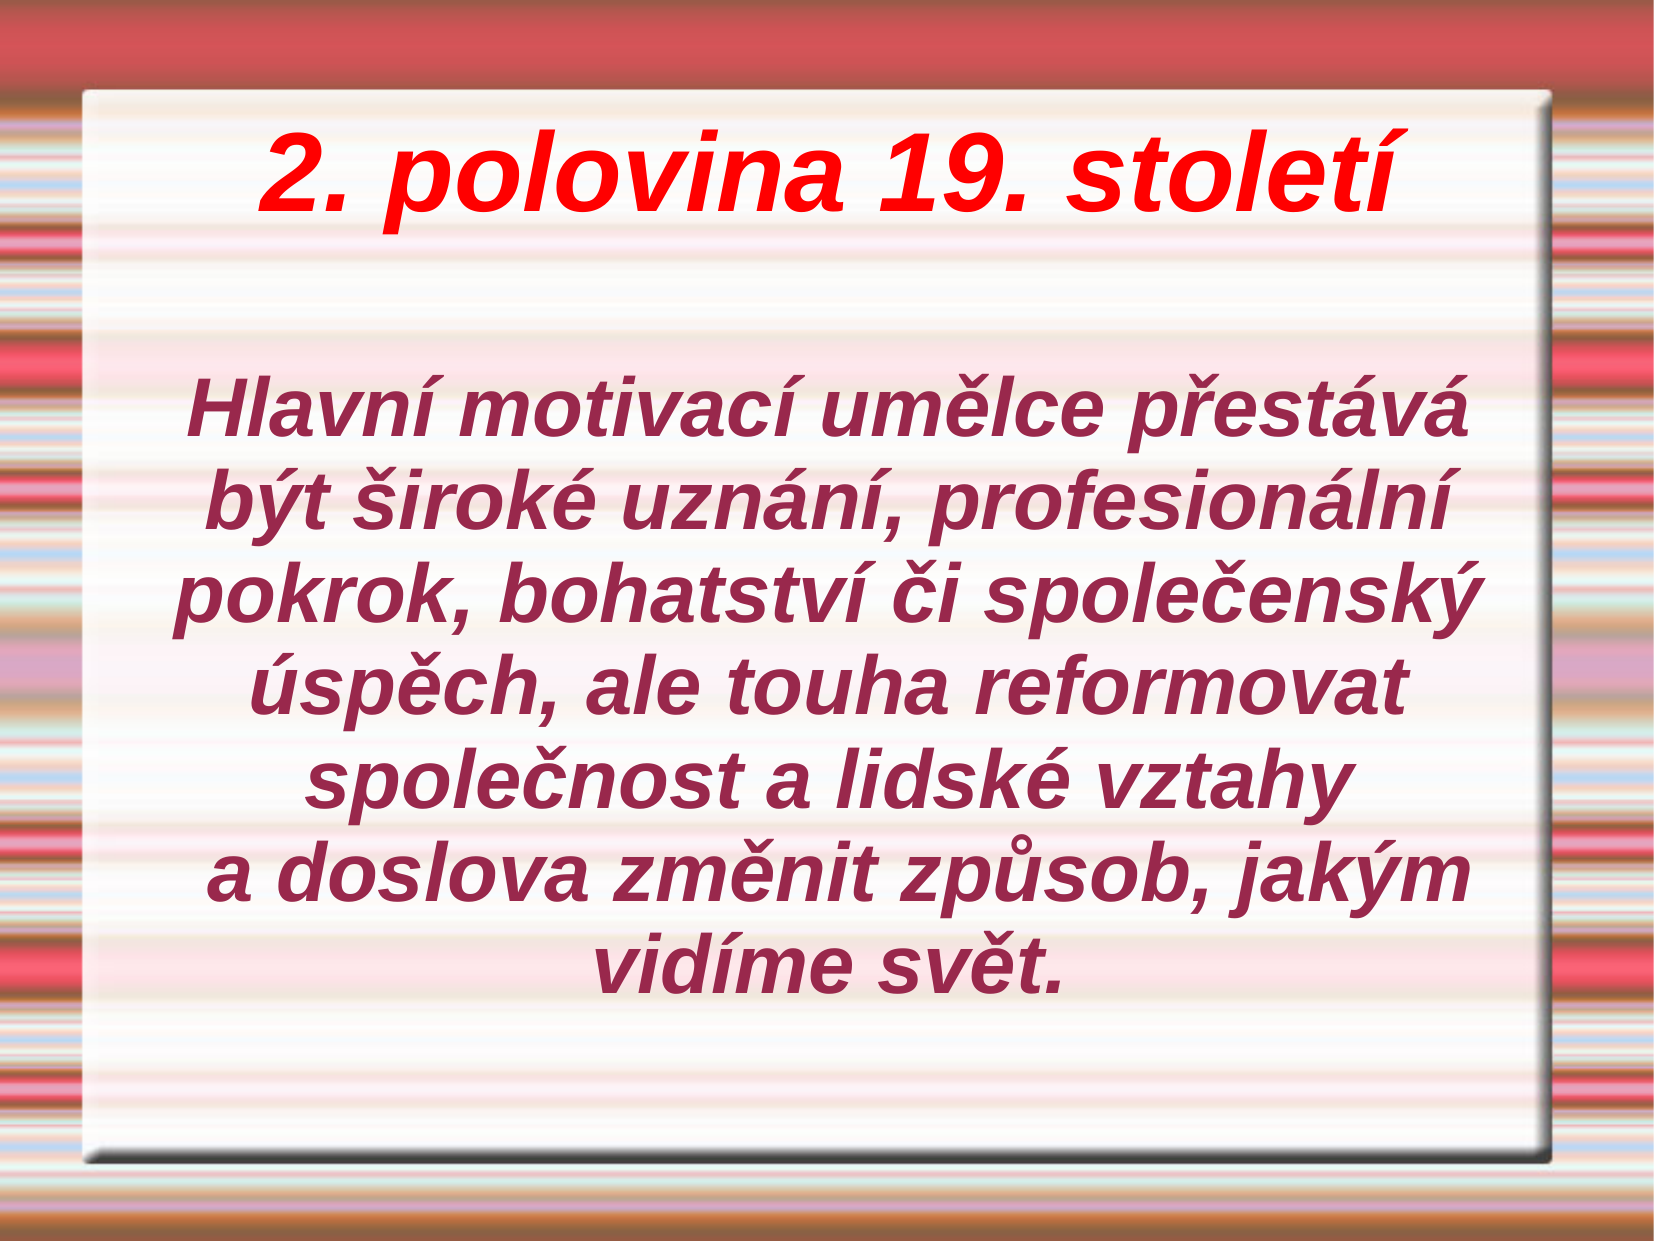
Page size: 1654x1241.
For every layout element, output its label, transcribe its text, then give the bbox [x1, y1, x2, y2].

picture [0, 0, 1654, 1241]
title 2. polovina 19. století Hlavní motivací umělce přestává být široké uznání, profesionální pokrok, bohatství či společenský úspěch, ale touha reformovat společnost a lidské vztahy a doslova změnit způsob, jakým vidíme svět. [123, 90, 1536, 1034]
